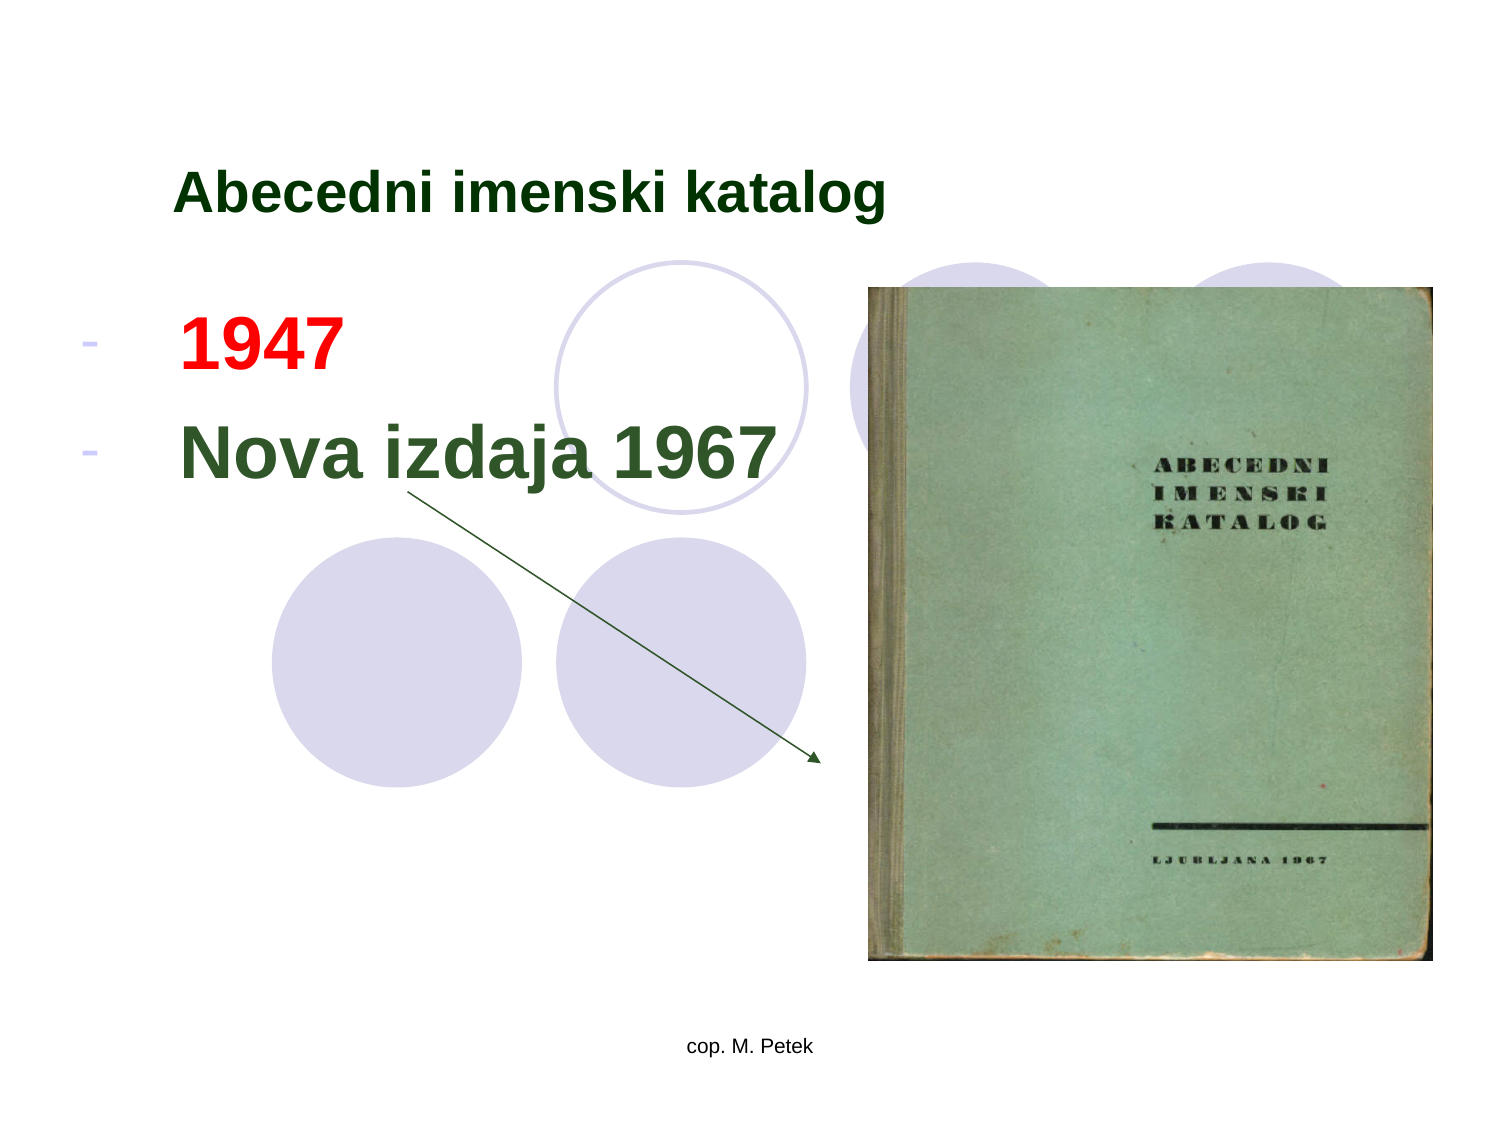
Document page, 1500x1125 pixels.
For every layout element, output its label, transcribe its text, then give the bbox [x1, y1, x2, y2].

title Abecedni imenski katalog [157, 54, 1433, 232]
picture [868, 287, 1433, 961]
subtitle 1947 Nova izdaja 1967 [64, 287, 1375, 988]
